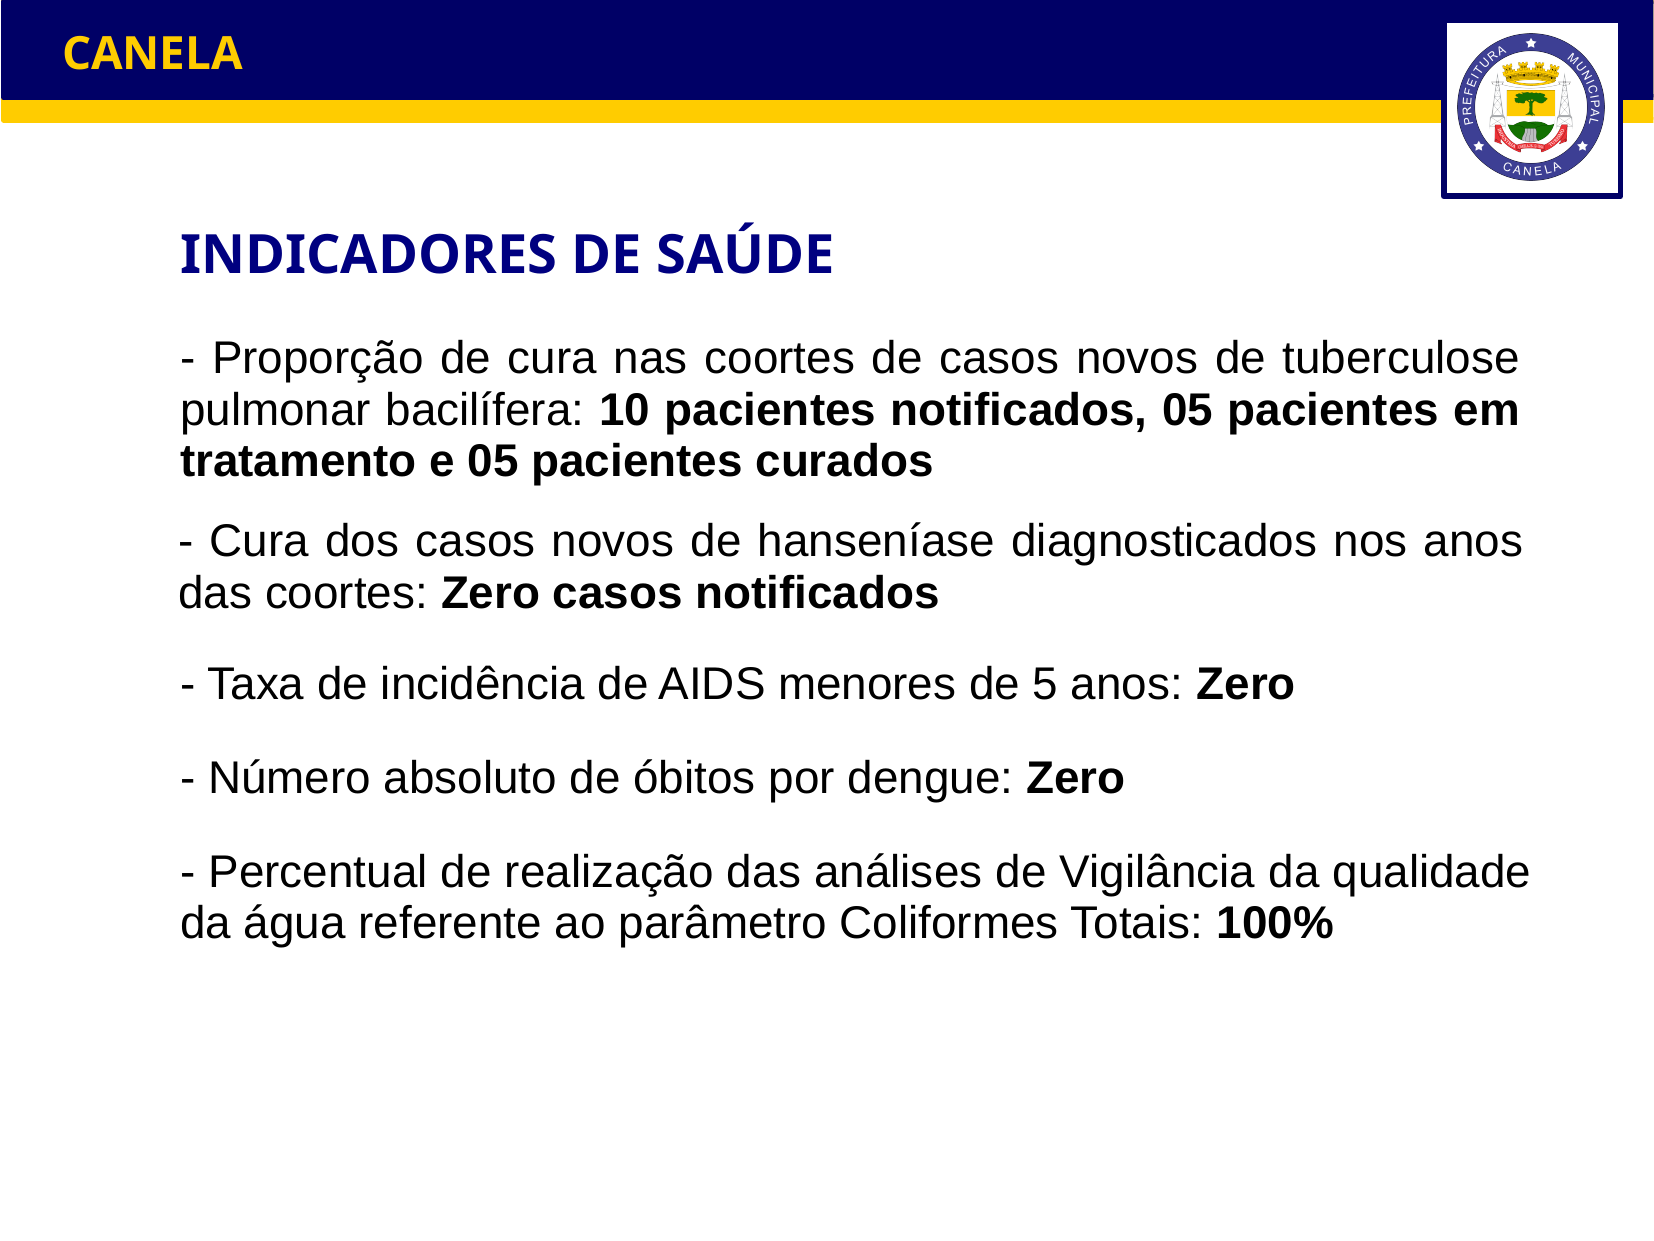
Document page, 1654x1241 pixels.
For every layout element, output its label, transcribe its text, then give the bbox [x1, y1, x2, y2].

text_box - Percentual de realização das análises de Vigilância da qualidade da água referente ao parâmetro Coliformes Totais: 100% [165, 838, 1548, 956]
text_box - Proporção de cura nas coortes de casos novos de tuberculose pulmonar bacilífera: 10 pacientes notificados, 05 pacientes em tratamento e 05 pacientes curados [165, 325, 1536, 494]
text_box - Cura dos casos novos de hanseníase diagnosticados nos anos das coortes: Zero casos notificados [163, 507, 1540, 626]
text_box [3, 0, 1654, 197]
text_box - Taxa de incidência de AIDS menores de 5 anos: Zero [165, 650, 1548, 744]
text_box CANELA [47, 13, 853, 93]
text_box - Número absoluto de óbitos por dengue: Zero [165, 744, 1548, 838]
text_box INDICADORES DE SAÚDE [165, 208, 872, 284]
picture [1457, 33, 1605, 181]
